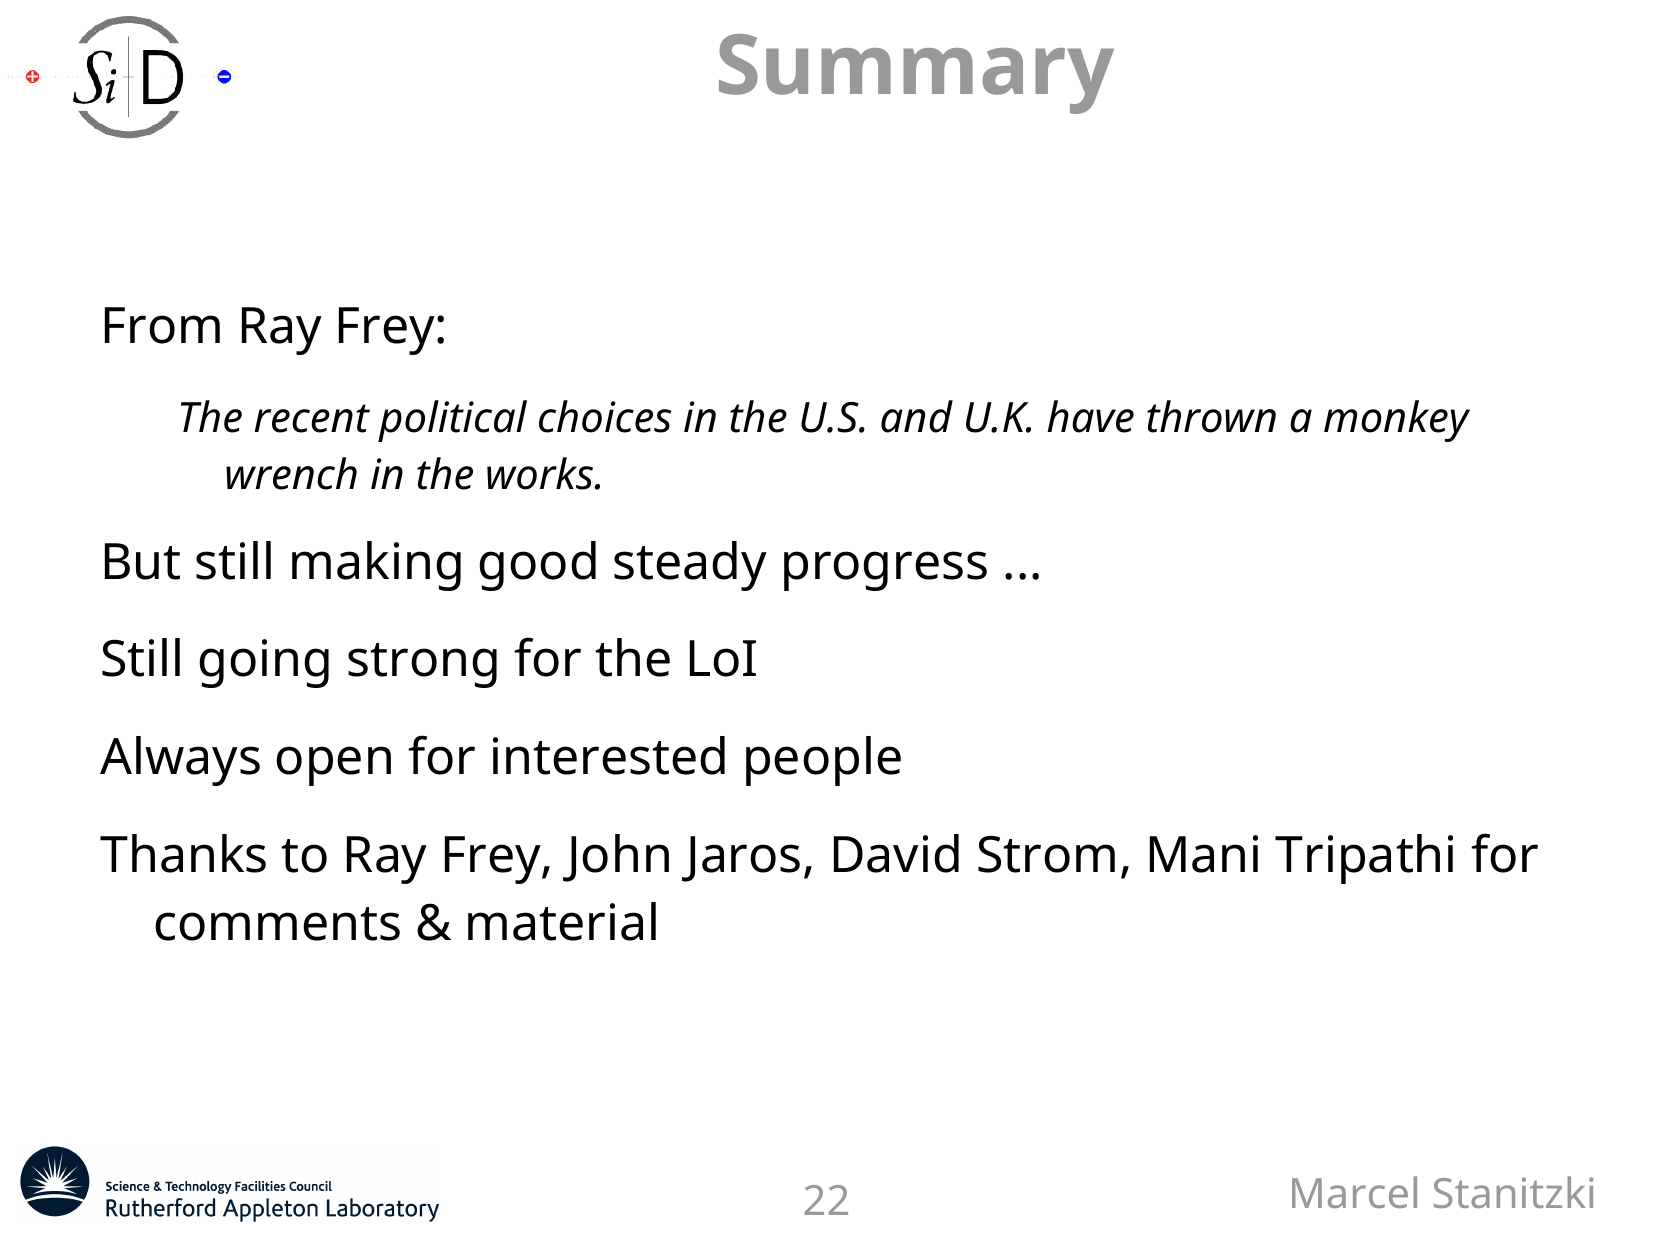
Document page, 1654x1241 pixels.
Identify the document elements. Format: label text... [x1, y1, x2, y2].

list From Ray Frey: The recent political choices in the U.S. and U.K. have thrown a monkey wrench in the works. But still making good steady progress ... Still going strong for the LoI Always open for interested people Thanks to Ray Frey, John Jaros, David Strom, Mani Tripathi for comments & material [82, 290, 1571, 1094]
picture [19, 1145, 439, 1222]
title Summary [250, 11, 1580, 113]
picture [0, 0, 256, 154]
